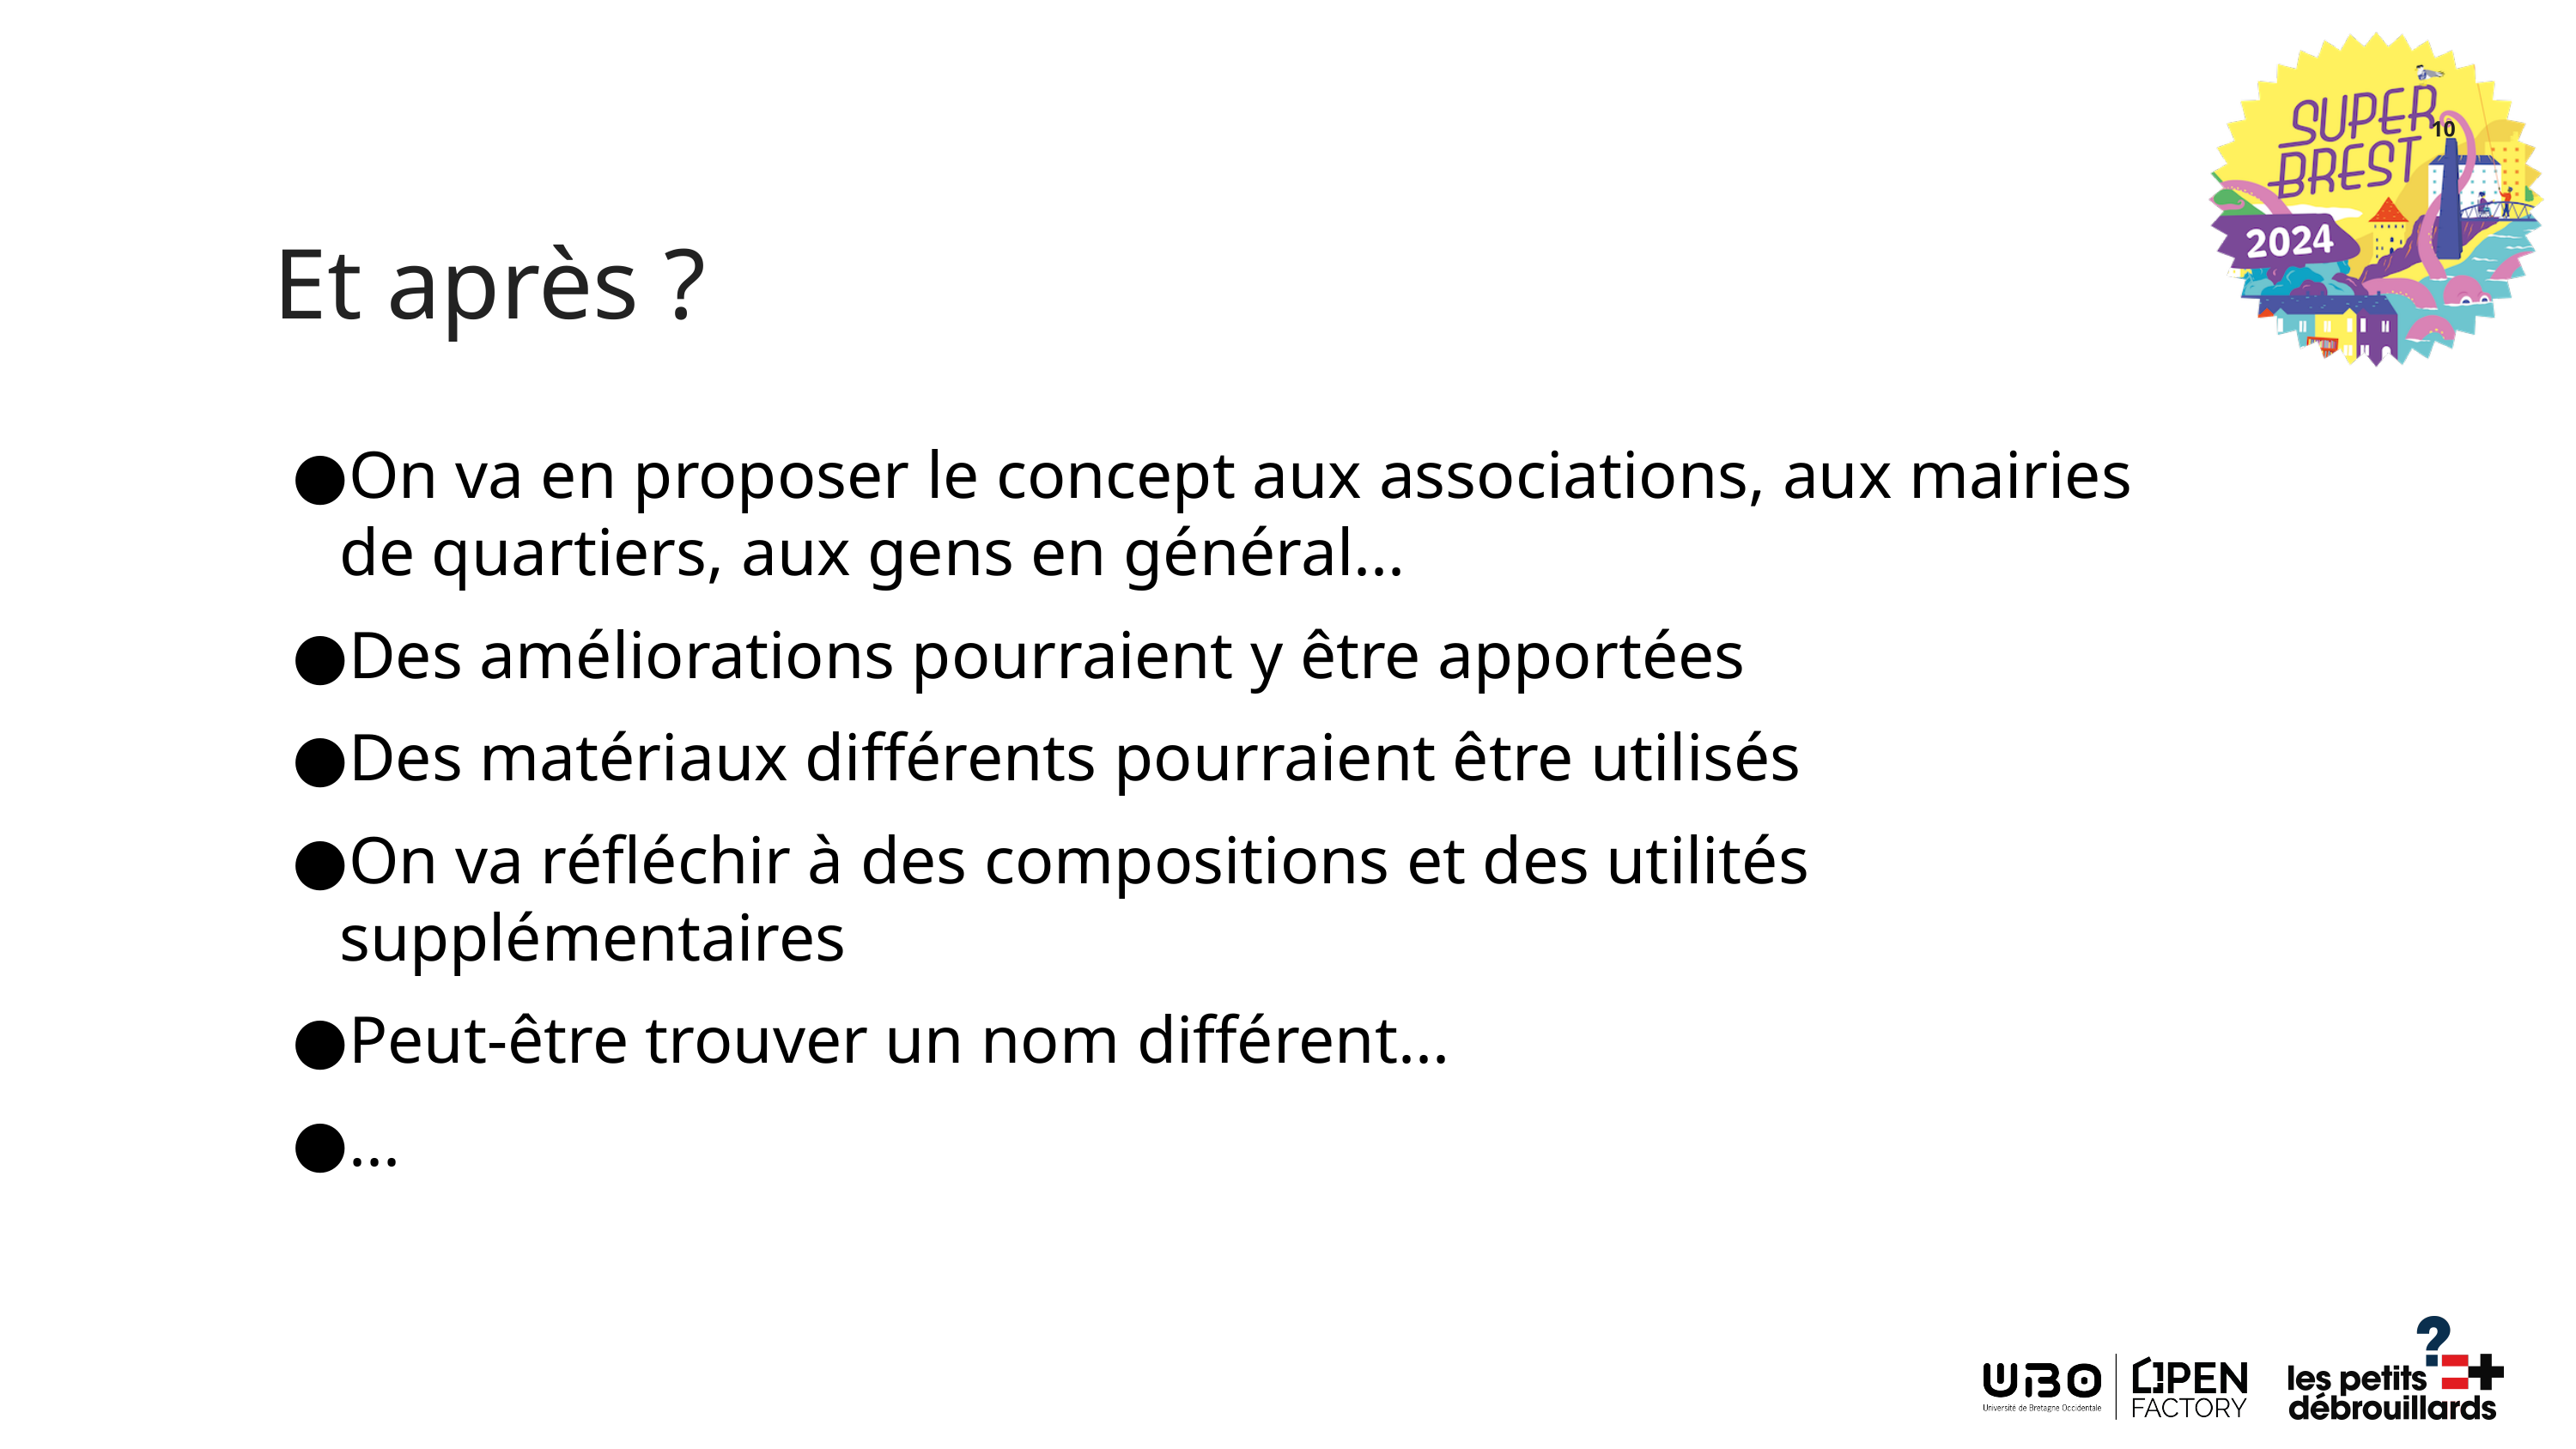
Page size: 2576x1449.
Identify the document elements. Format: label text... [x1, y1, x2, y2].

picture [1984, 1354, 2247, 1420]
title Et après ? [273, 217, 1741, 434]
picture [2176, 0, 2576, 400]
picture [2288, 1316, 2504, 1420]
list On va en proposer le concept aux associations, aux mairies de quartiers, aux gens en général... Des améliorations pourraient y être apportées Des matériaux différents pourraient être utilisés On va réfléchir à des compositions et des utilités supplémentaires Peut-être trouver un nom différent... ... [275, 433, 2188, 1122]
slide_number <numéro> [2307, 93, 2456, 145]
